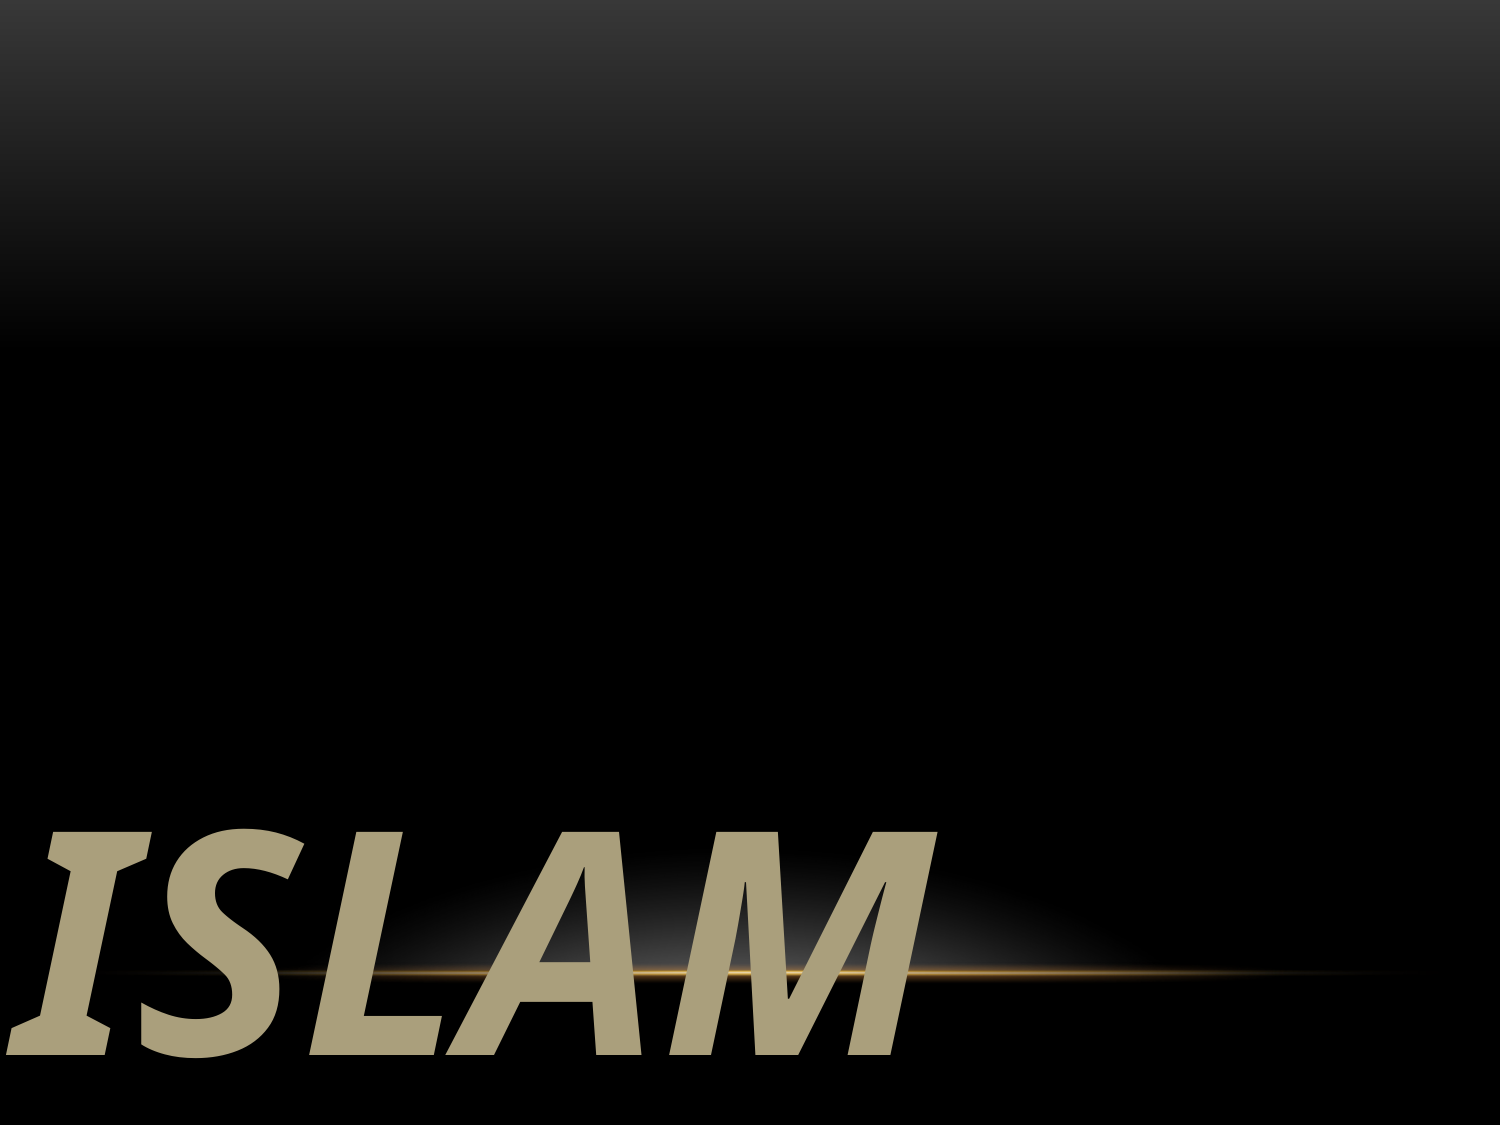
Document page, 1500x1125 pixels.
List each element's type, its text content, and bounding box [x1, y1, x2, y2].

title ISLAM [0, 0, 1500, 1125]
